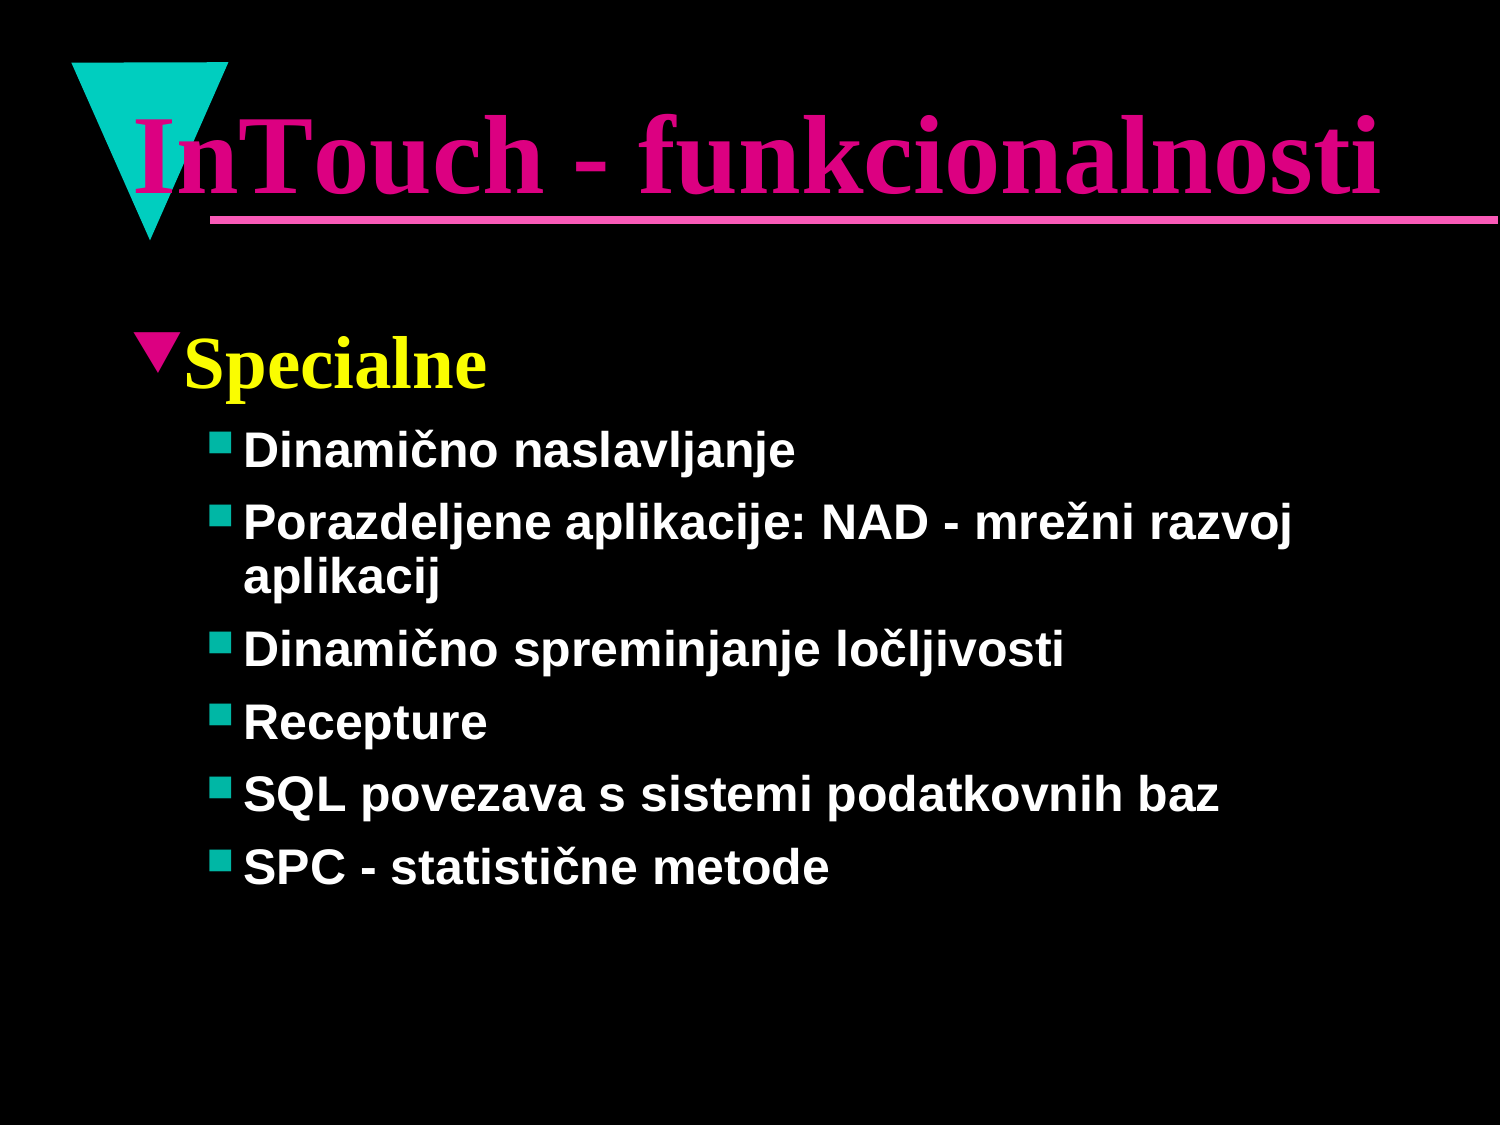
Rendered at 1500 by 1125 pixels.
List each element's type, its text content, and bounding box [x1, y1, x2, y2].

title InTouch - funkcionalnosti [117, 63, 1500, 251]
list Specialne Dinamično naslavljanje Porazdeljene aplikacije: NAD - mrežni razvoj aplikacij Dinamično spreminjanje ločljivosti Recepture SQL povezava s sistemi podatkovnih baz SPC - statistične metode [116, 316, 1384, 903]
